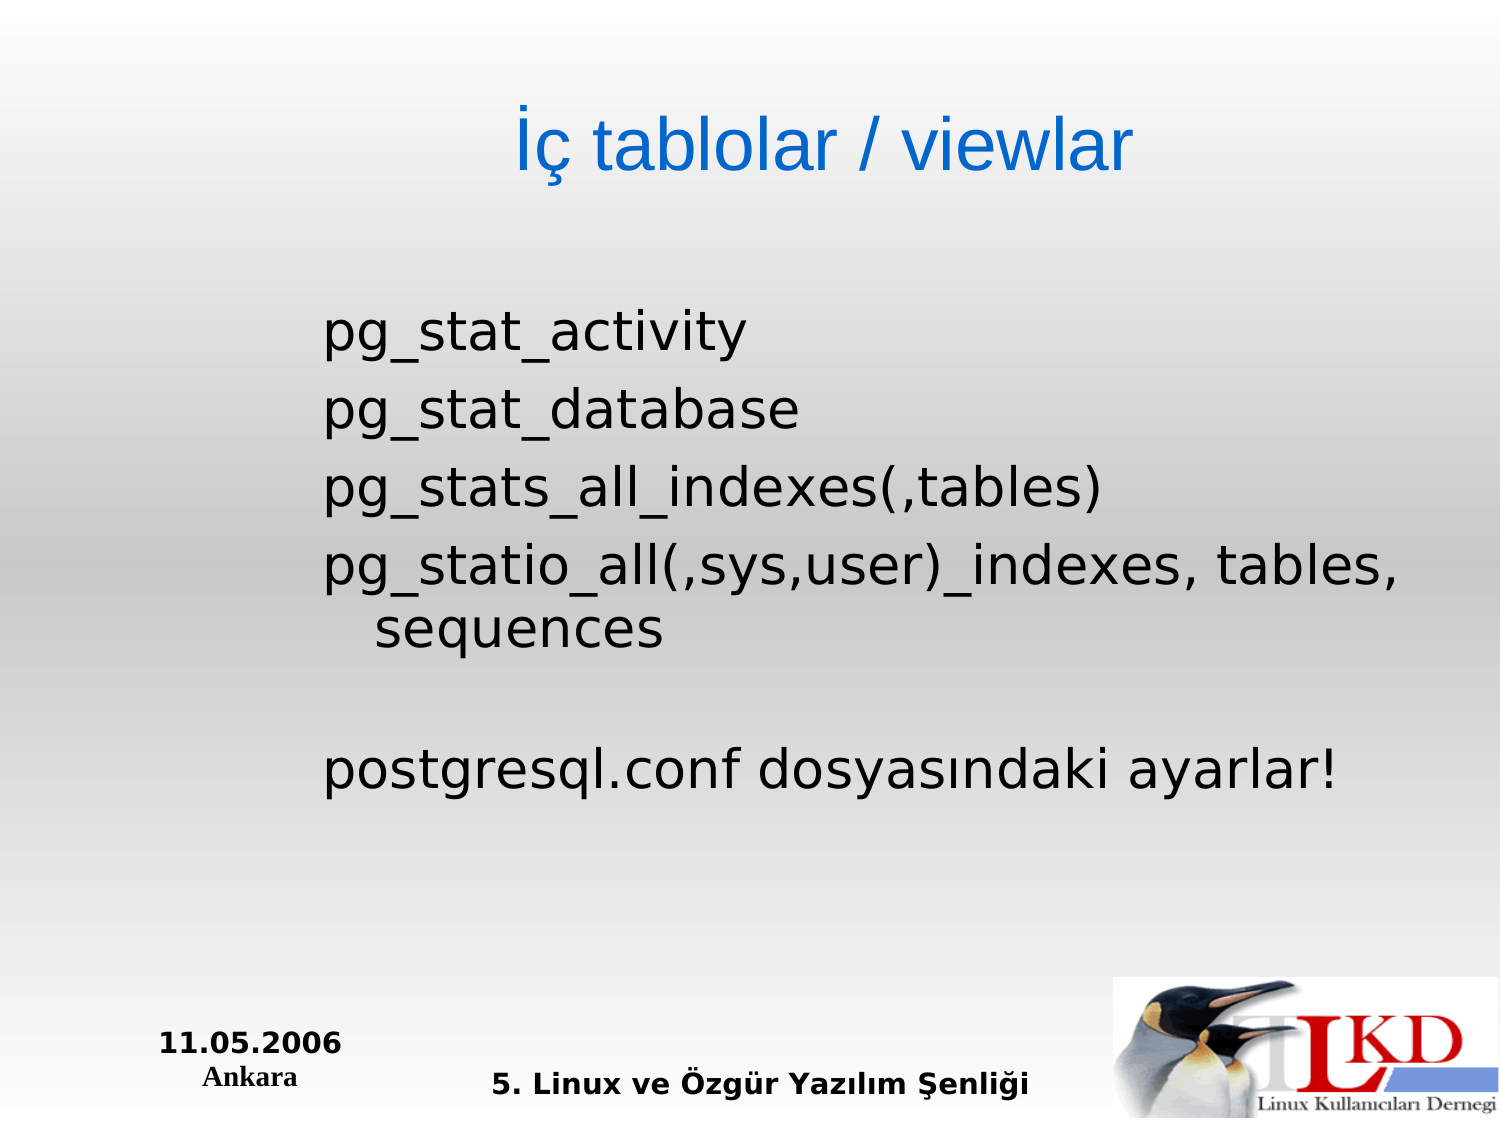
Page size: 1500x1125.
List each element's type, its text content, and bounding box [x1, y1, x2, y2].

title İç tablolar / viewlar [224, 49, 1425, 238]
list pg_stat_activity pg_stat_database pg_stats_all_indexes(,tables) pg_statio_all(,sys,user)_indexes, tables, sequences postgresql.conf dosyasındaki ayarlar! [224, 299, 1425, 975]
picture [1113, 977, 1499, 1118]
